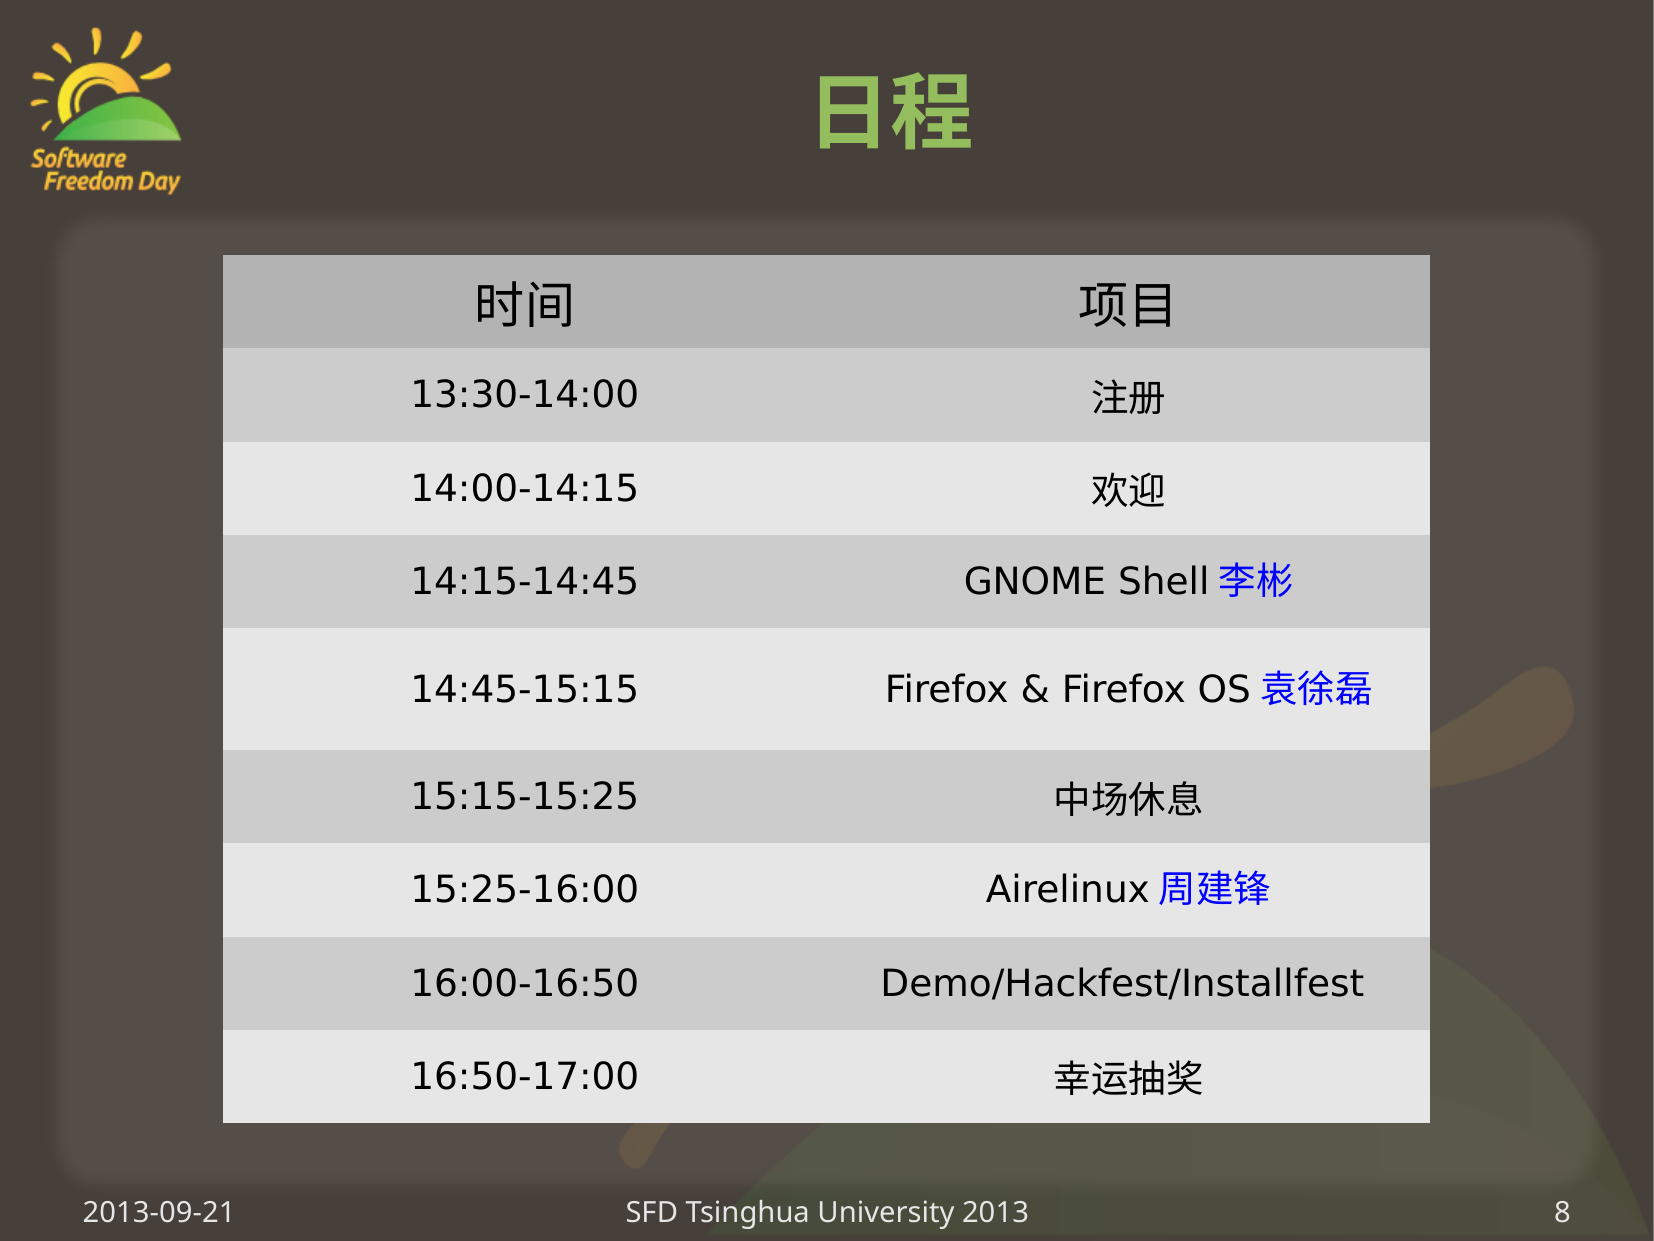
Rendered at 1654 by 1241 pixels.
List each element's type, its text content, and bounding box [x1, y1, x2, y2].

table_header 项目 [827, 255, 1430, 348]
picture [0, 0, 1654, 1241]
table_cell 中场休息 [827, 750, 1430, 843]
table_header 时间 [223, 255, 827, 348]
title 日程 [210, 9, 1571, 205]
table_cell 16:00-16:50 [223, 937, 827, 1030]
table_cell Airelinux周建锋 [827, 843, 1430, 937]
table_cell 14:00-14:15 [223, 442, 827, 535]
table_cell 15:15-15:25 [223, 750, 827, 843]
table_cell 14:15-14:45 [223, 535, 827, 628]
table_cell Firefox & Firefox OS袁徐磊 [827, 628, 1430, 750]
table_cell 欢迎 [827, 442, 1430, 535]
table_cell 幸运抽奖 [827, 1030, 1430, 1123]
table_cell GNOME Shell李彬 [827, 535, 1430, 628]
table_cell Demo/Hackfest/Installfest [827, 937, 1430, 1030]
table_cell 15:25-16:00 [223, 843, 827, 937]
table_cell 13:30-14:00 [223, 348, 827, 442]
table_cell 注册 [827, 348, 1430, 442]
table_cell 14:45-15:15 [223, 628, 827, 750]
table_cell 16:50-17:00 [223, 1030, 827, 1123]
